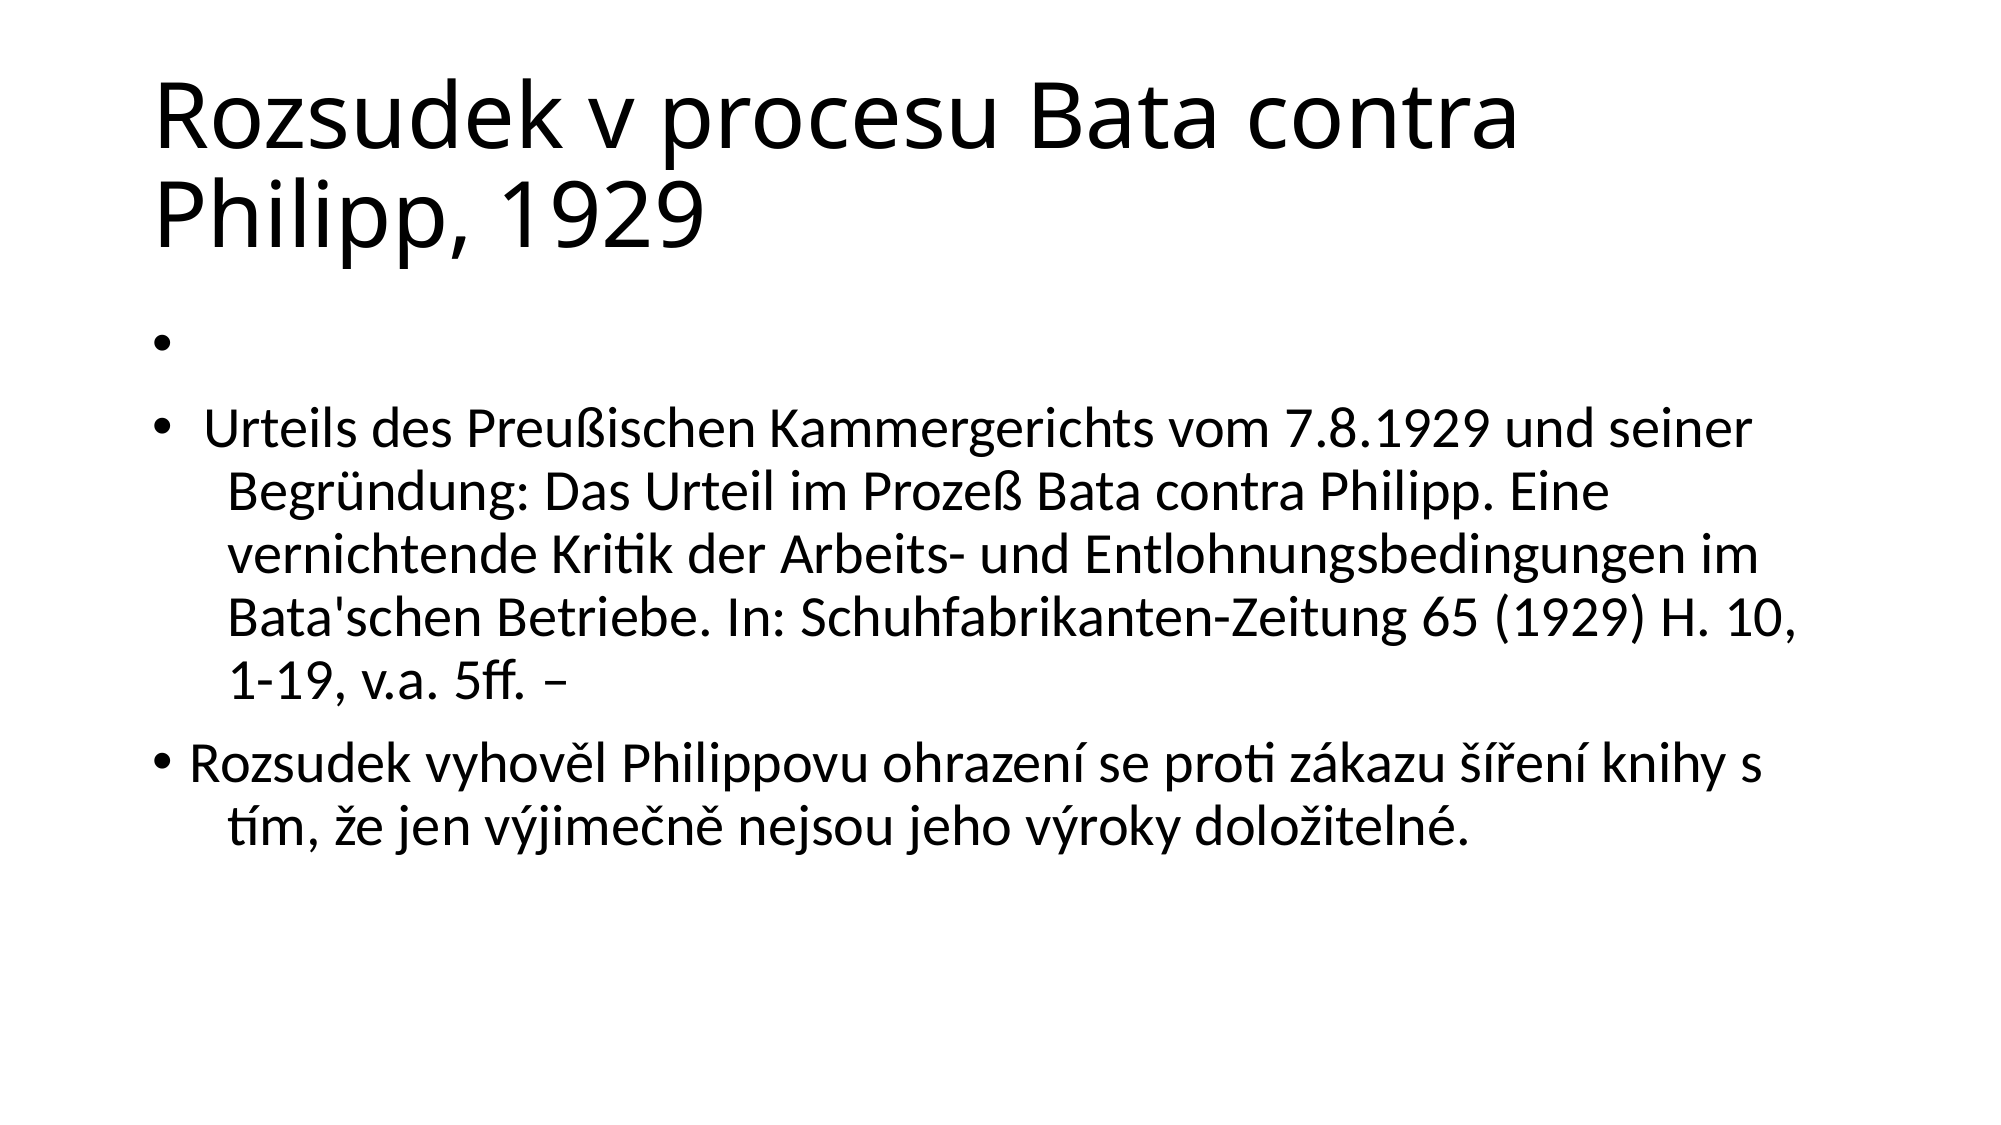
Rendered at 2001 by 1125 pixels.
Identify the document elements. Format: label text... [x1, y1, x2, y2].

title Rozsudek v procesu Bata contra Philipp, 1929 [137, 59, 1863, 278]
list Urteils des Preußischen Kammergerichts vom 7.8.1929 und seiner Begründung: Das Urteil im Prozeß Bata contra Philipp. Eine vernichtende Kritik der Arbeits- und Entlohnungsbedingungen im Bata'schen Betriebe. In: Schuhfabrikanten-Zeitung 65 (1929) H. 10, 1-19, v.a. 5ff. – Rozsudek vyhověl Philippovu ohrazení se proti zákazu šíření knihy s tím, že jen výjimečně nejsou jeho výroky doložitelné. [137, 299, 1863, 1014]
